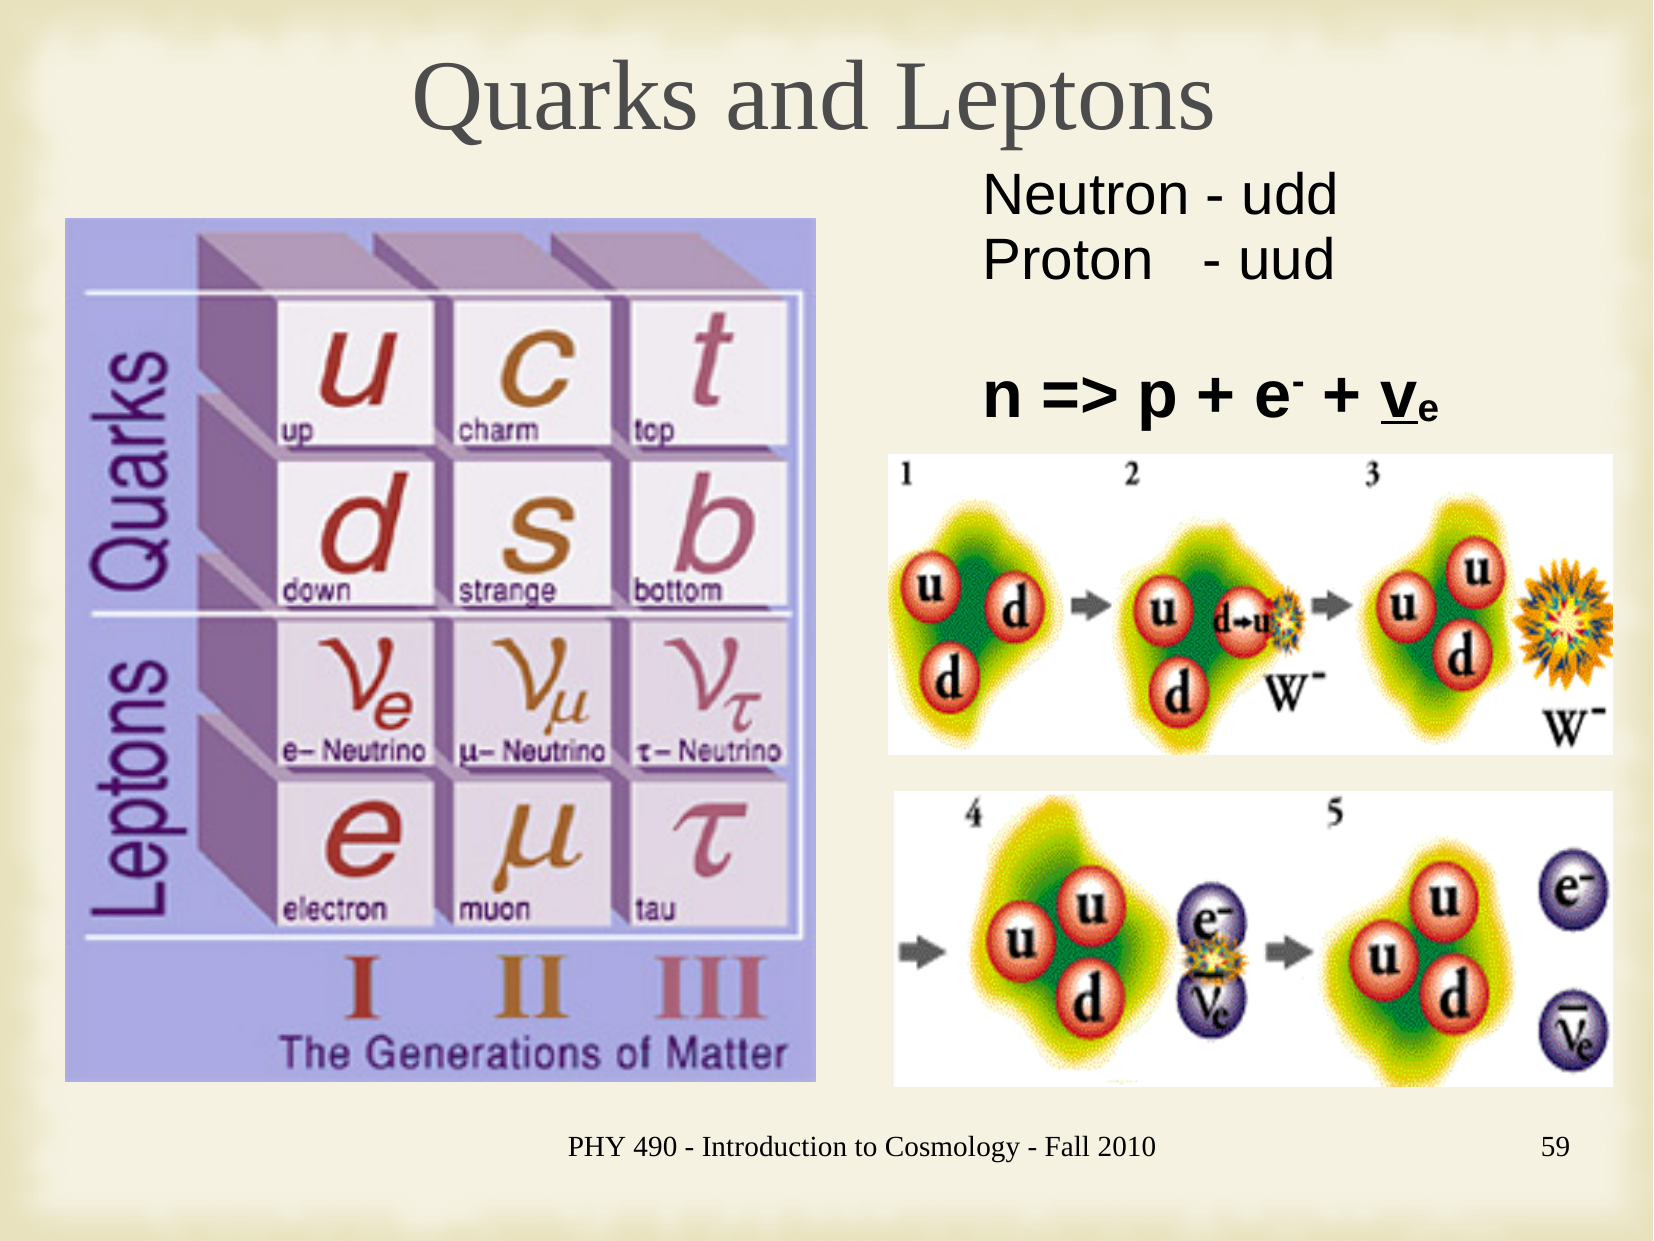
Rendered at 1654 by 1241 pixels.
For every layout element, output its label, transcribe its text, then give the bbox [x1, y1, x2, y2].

picture [0, 0, 1653, 1241]
text_box Neutron - udd Proton - uud n => p + e- + ve [967, 154, 1454, 463]
title Quarks and Leptons [82, 0, 1571, 193]
